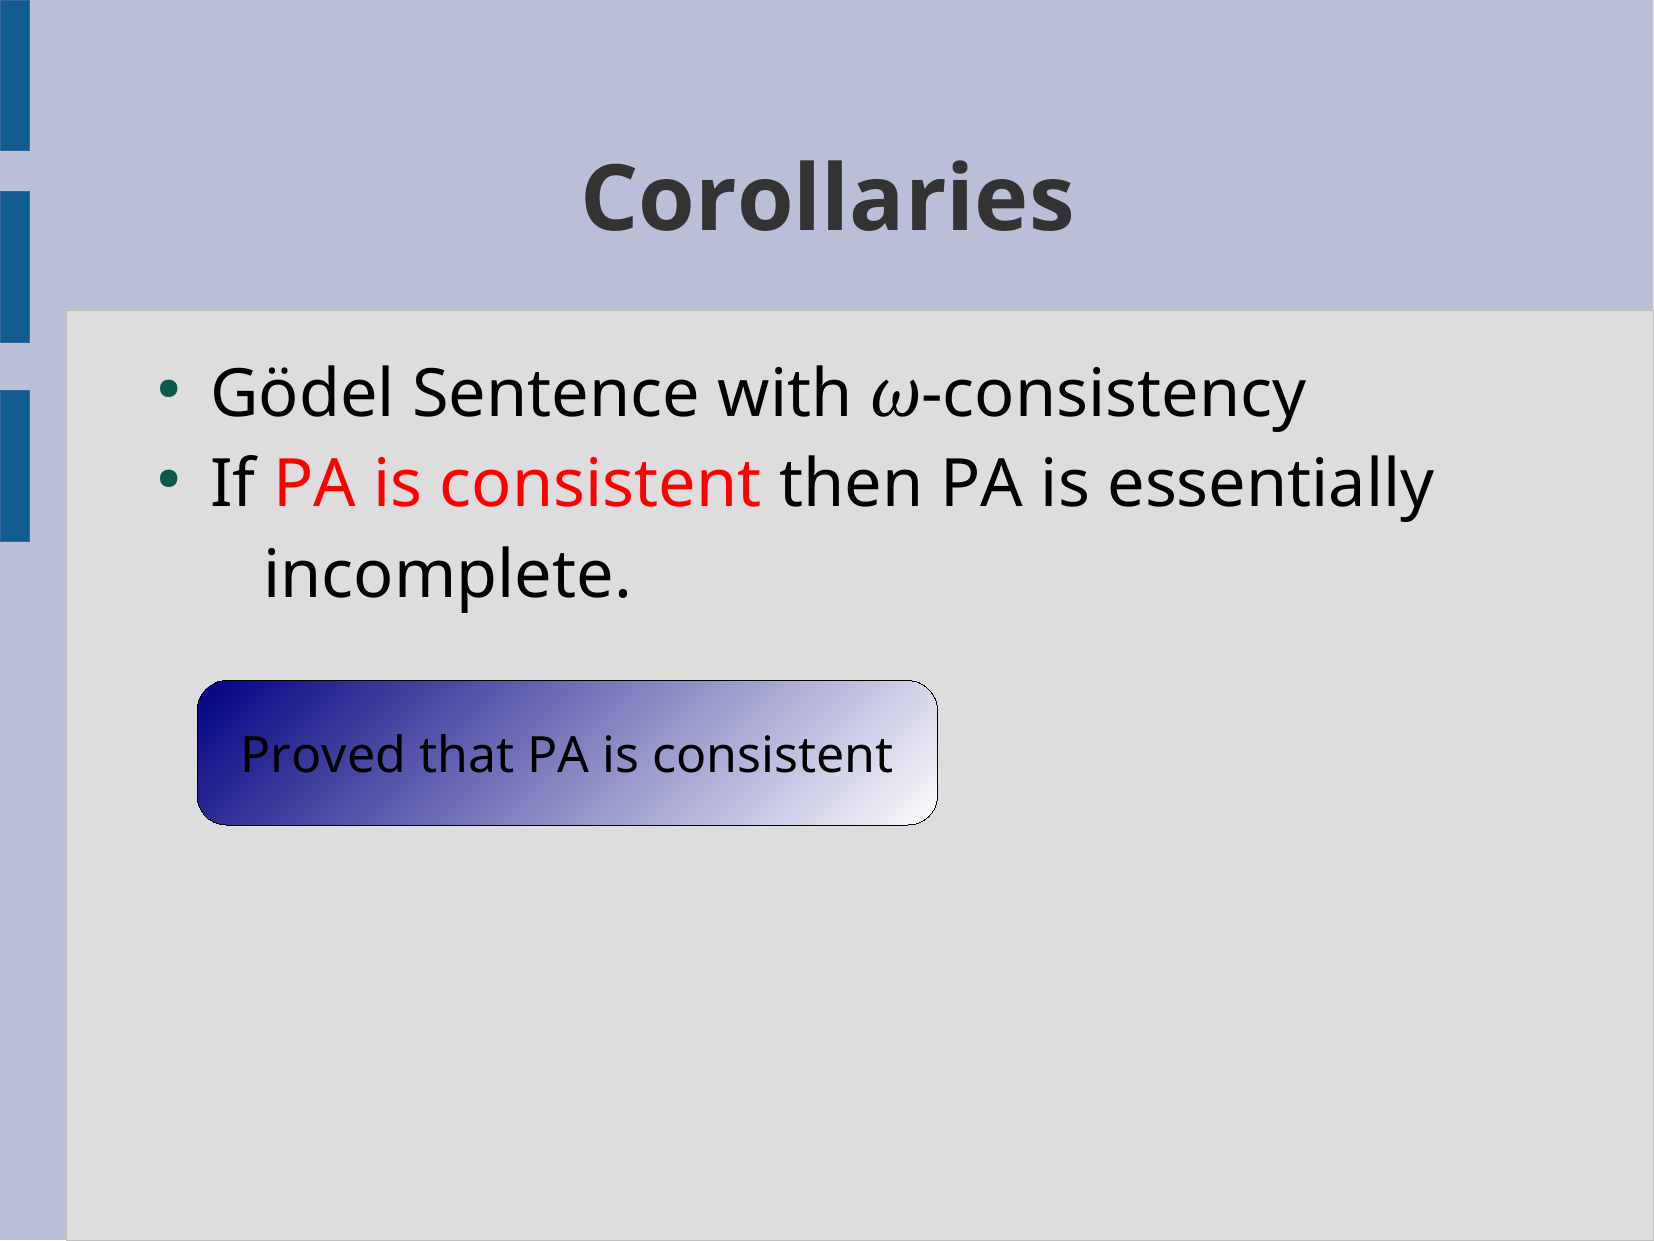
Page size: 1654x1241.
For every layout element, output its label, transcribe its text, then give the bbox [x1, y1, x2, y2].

list Gödel Sentence with ω-consistency If PA is consistent then PA is essentially incomplete. [121, 344, 1534, 676]
text_box Proved that PA is consistent [197, 680, 938, 826]
title Corollaries [121, 91, 1534, 299]
